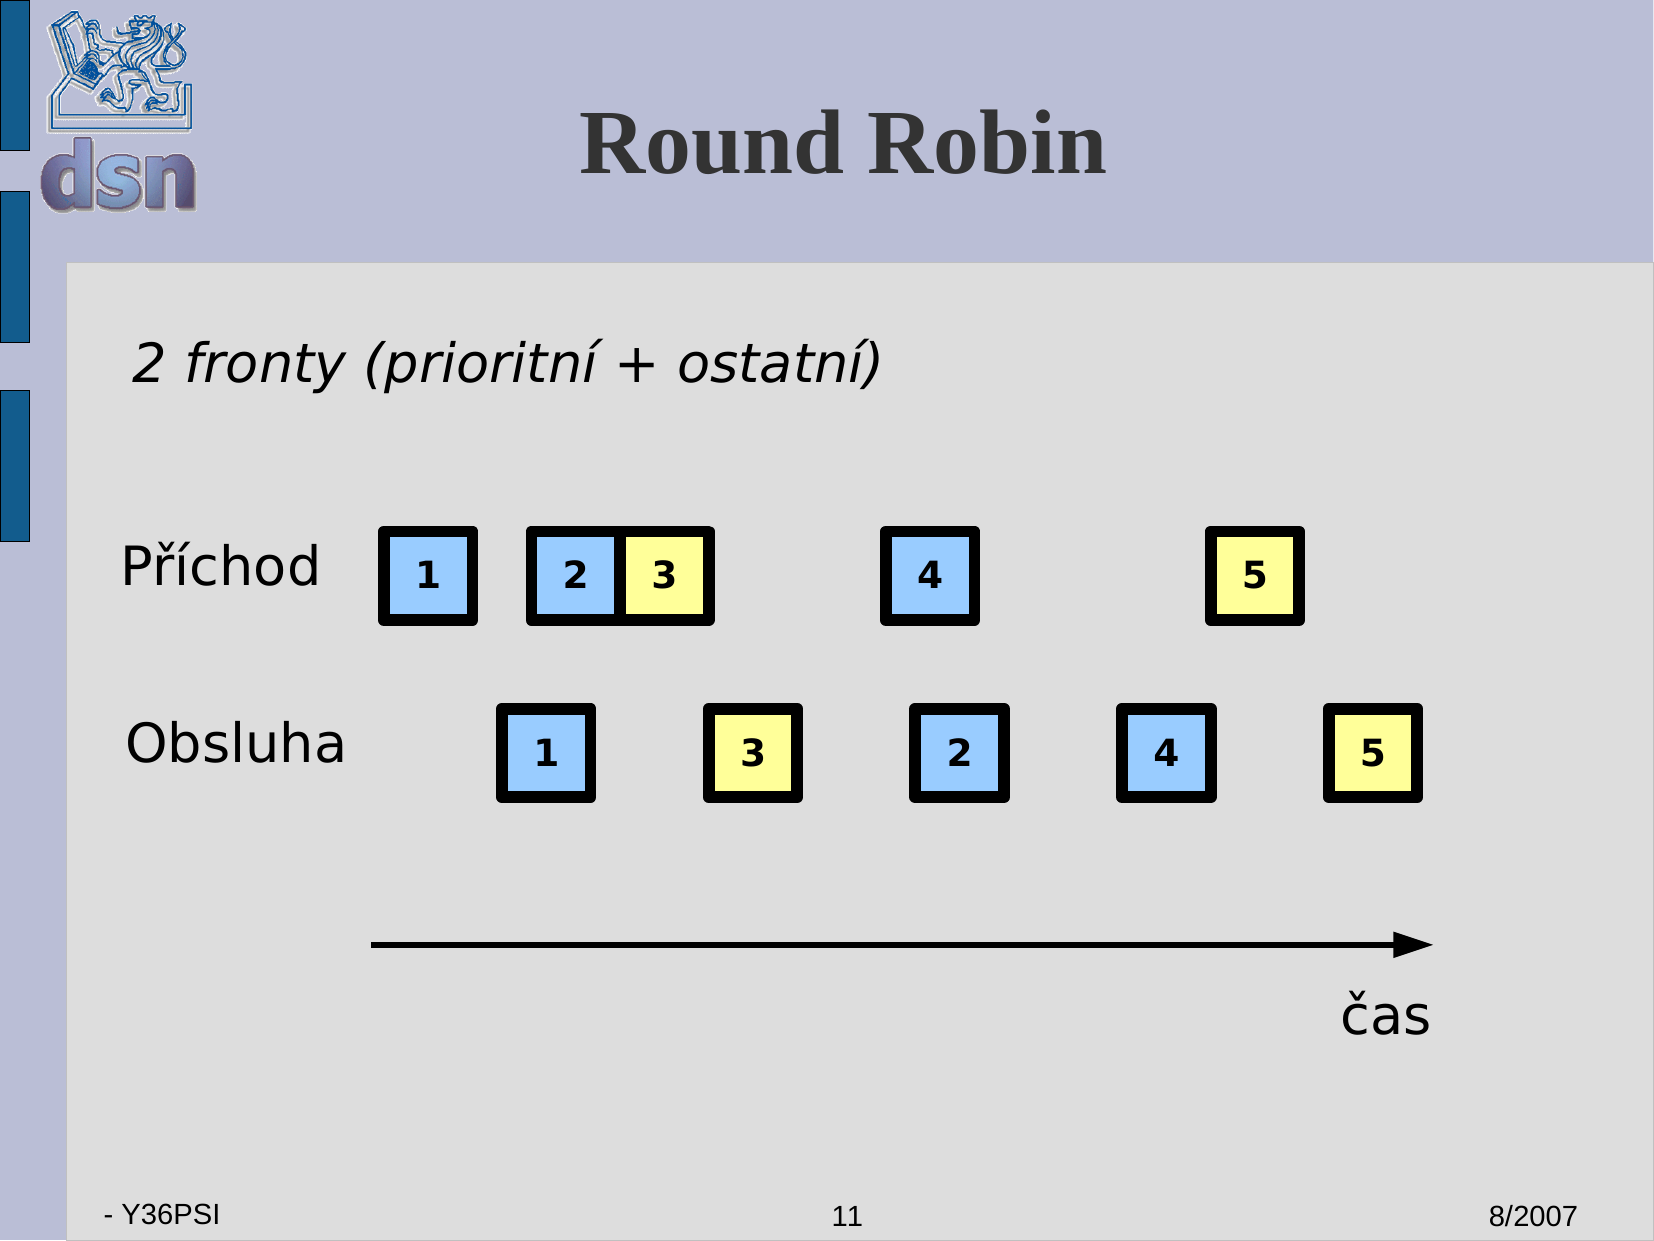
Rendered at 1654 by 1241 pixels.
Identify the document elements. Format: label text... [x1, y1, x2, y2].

text_box 3 [708, 708, 798, 798]
title Round Robin [210, 39, 1478, 247]
text_box 4 [1122, 708, 1211, 798]
text_box čas [1325, 976, 1447, 1055]
text_box 2 fronty (prioritní + ostatní) [118, 324, 902, 403]
text_box 1 [383, 531, 473, 621]
text_box 5 [1210, 531, 1300, 621]
text_box 3 [620, 531, 709, 621]
text_box Obsluha [110, 704, 363, 783]
text_box 5 [1328, 708, 1418, 798]
text_box 1 [501, 708, 591, 798]
text_box 2 [915, 708, 1004, 798]
text_box 4 [885, 531, 975, 621]
text_box 2 [531, 531, 620, 621]
picture [10, 10, 223, 230]
text_box Příchod [105, 527, 333, 606]
